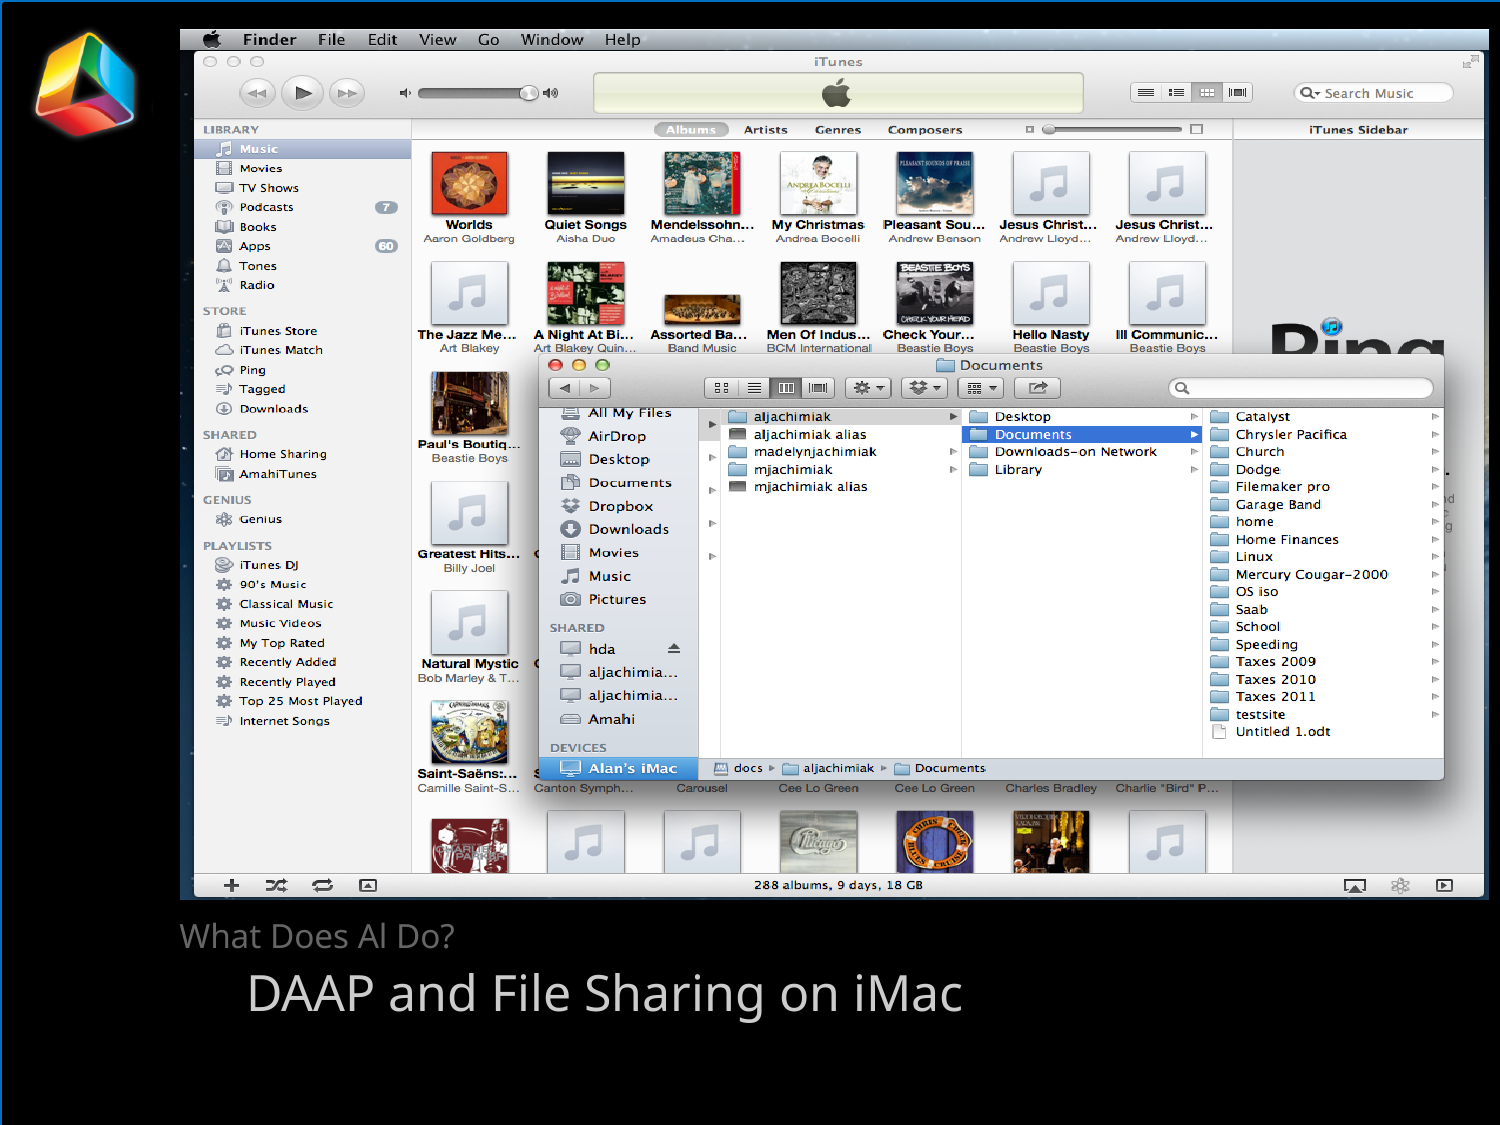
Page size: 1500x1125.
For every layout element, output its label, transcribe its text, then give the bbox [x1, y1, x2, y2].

picture [9, 26, 153, 158]
text_box [0, 0, 1500, 1125]
picture [180, 29, 1489, 901]
text_box What Does Al Do? DAAP and File Sharing on iMac [156, 905, 1207, 1061]
